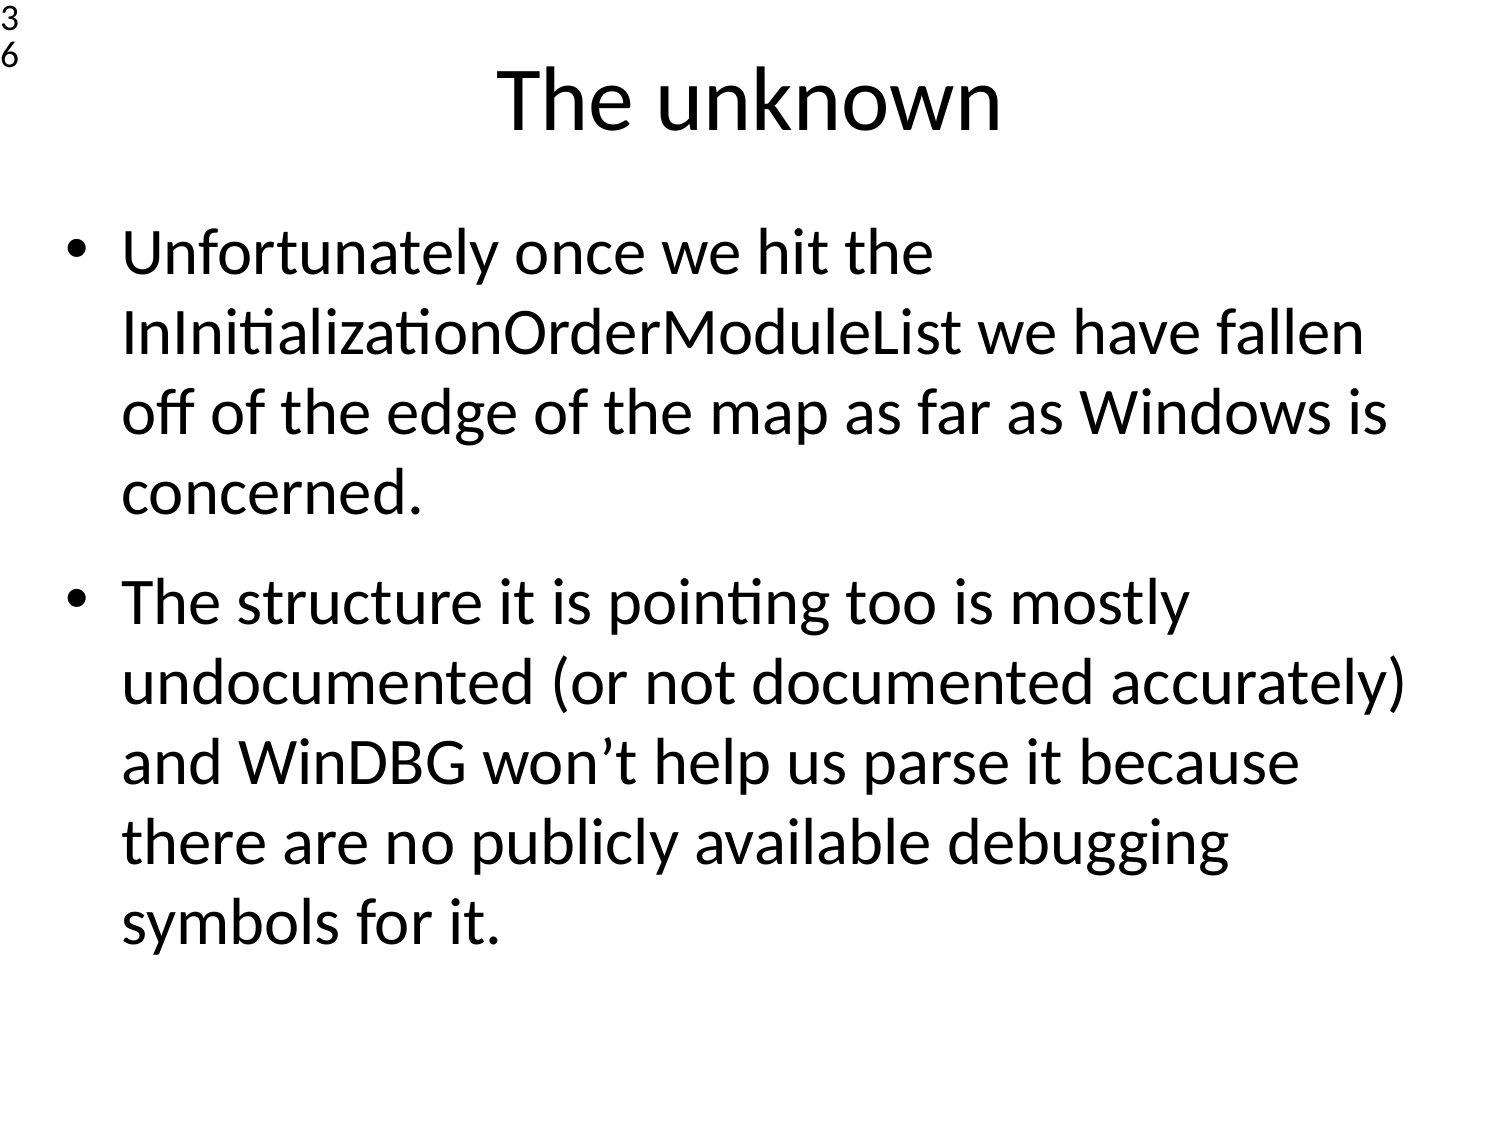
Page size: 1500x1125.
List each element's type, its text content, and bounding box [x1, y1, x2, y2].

list Unfortunately once we hit the InInitializationOrderModuleList we have fallen off of the edge of the map as far as Windows is concerned. The structure it is pointing too is mostly undocumented (or not documented accurately) and WinDBG won’t help us parse it because there are no publicly available debugging symbols for it. [50, 200, 1425, 1005]
title The unknown [75, 24, 1425, 163]
